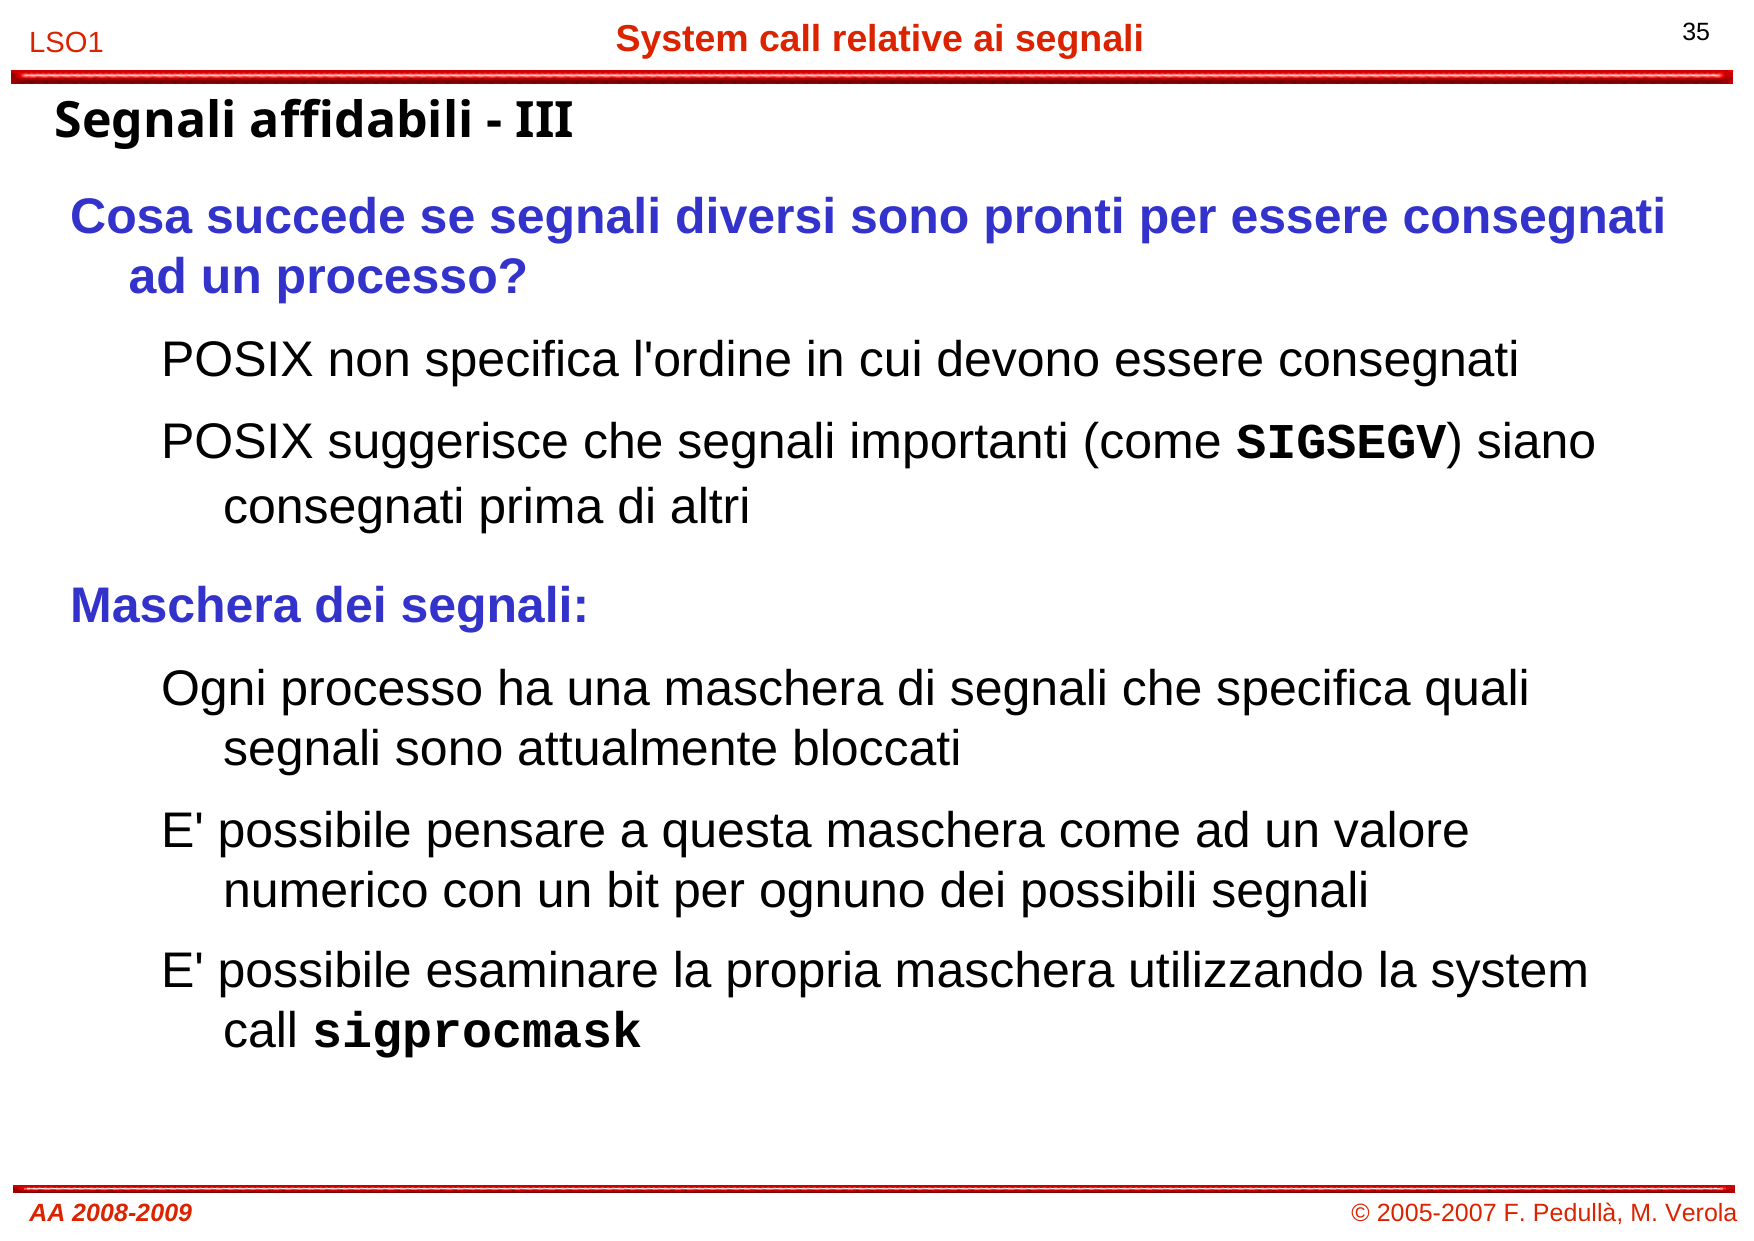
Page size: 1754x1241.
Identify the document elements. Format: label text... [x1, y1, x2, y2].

title Segnali affidabili - III [40, 72, 1714, 168]
list Cosa succede se segnali diversi sono pronti per essere consegnati ad un processo? POSIX non specifica l'ordine in cui devono essere consegnati POSIX suggerisce che segnali importanti (come SIGSEGV) siano consegnati prima di altri Maschera dei segnali: Ogni processo ha una maschera di segnali che specifica quali segnali sono attualmente bloccati E' possibile pensare a questa maschera come ad un valore numerico con un bit per ognuno dei possibili segnali E' possibile esaminare la propria maschera utilizzando la system call sigprocmask [52, 177, 1690, 1202]
picture [13, 1185, 52, 1193]
picture [11, 70, 1733, 84]
picture [1690, 1185, 1735, 1193]
